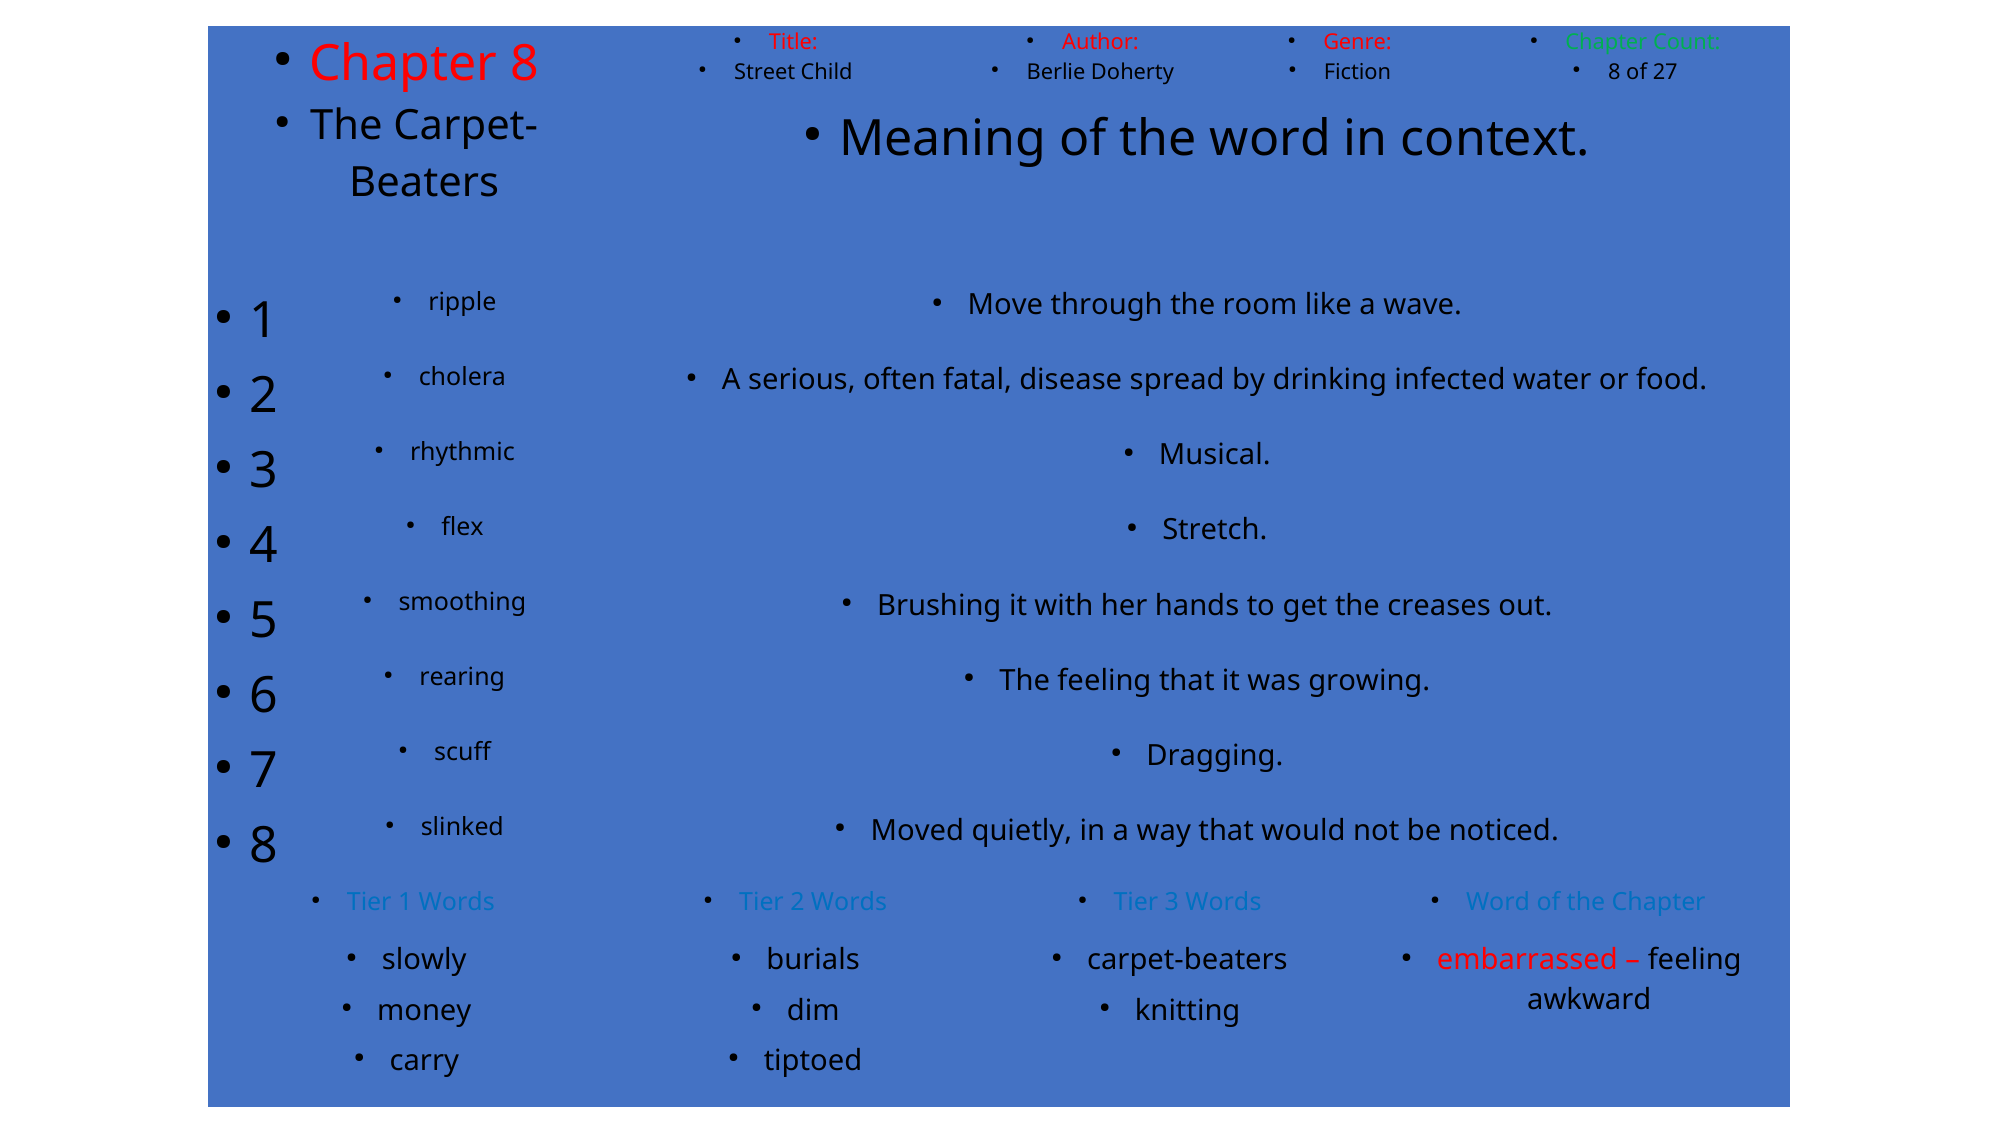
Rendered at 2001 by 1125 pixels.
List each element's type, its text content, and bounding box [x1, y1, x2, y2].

table_header Title: Street Child [605, 26, 947, 101]
table_cell 2 [208, 359, 285, 434]
table_cell knitting [986, 989, 1354, 1039]
table_cell smoothing [285, 584, 605, 659]
table_cell embarrassed – feeling awkward [1354, 939, 1790, 1107]
table_cell dim [605, 989, 986, 1039]
table_cell flex [285, 509, 605, 584]
table_cell Stretch. [605, 509, 1790, 584]
table_header Genre: Fiction [1219, 26, 1461, 101]
table_cell Brushing it with her hands to get the creases out. [605, 584, 1790, 659]
table_cell carpet-beaters [986, 939, 1354, 989]
table_cell scuff [285, 734, 605, 809]
table_cell Musical. [605, 434, 1790, 509]
table_cell 3 [208, 434, 285, 509]
table_cell Tier 2 Words [605, 884, 986, 939]
table_header Author: Berlie Doherty [947, 26, 1219, 101]
table_cell slowly [208, 939, 605, 989]
table_cell tiptoed [605, 1039, 986, 1107]
table_cell The feeling that it was growing. [605, 659, 1790, 734]
table_cell Tier 1 Words [208, 884, 605, 939]
table_cell 6 [208, 659, 285, 734]
table_cell Dragging. [605, 734, 1790, 809]
table_cell money [208, 989, 605, 1039]
table_cell 7 [208, 734, 285, 809]
table_cell ripple [285, 284, 605, 359]
table_header Chapter Count: 8 of 27 [1461, 26, 1790, 101]
table_cell carry [208, 1039, 605, 1107]
table_cell rhythmic [285, 434, 605, 509]
table_cell Tier 3 Words [986, 884, 1354, 939]
table_cell 8 [208, 809, 285, 884]
table_cell cholera [285, 359, 605, 434]
table_cell A serious, often fatal, disease spread by drinking infected water or food. [605, 359, 1790, 434]
table_cell [986, 1039, 1354, 1107]
table_header Chapter 8 The Carpet-Beaters [208, 26, 605, 284]
table_cell Meaning of the word in context. [605, 101, 1790, 284]
table_cell 5 [208, 584, 285, 659]
table_cell Moved quietly, in a way that would not be noticed. [605, 809, 1790, 884]
table_cell 1 [208, 284, 285, 359]
table_cell burials [605, 939, 986, 989]
table_cell rearing [285, 659, 605, 734]
table_cell Move through the room like a wave. [605, 284, 1790, 359]
table_cell 4 [208, 509, 285, 584]
table_cell Word of the Chapter [1354, 884, 1790, 939]
table_cell slinked [285, 809, 605, 884]
